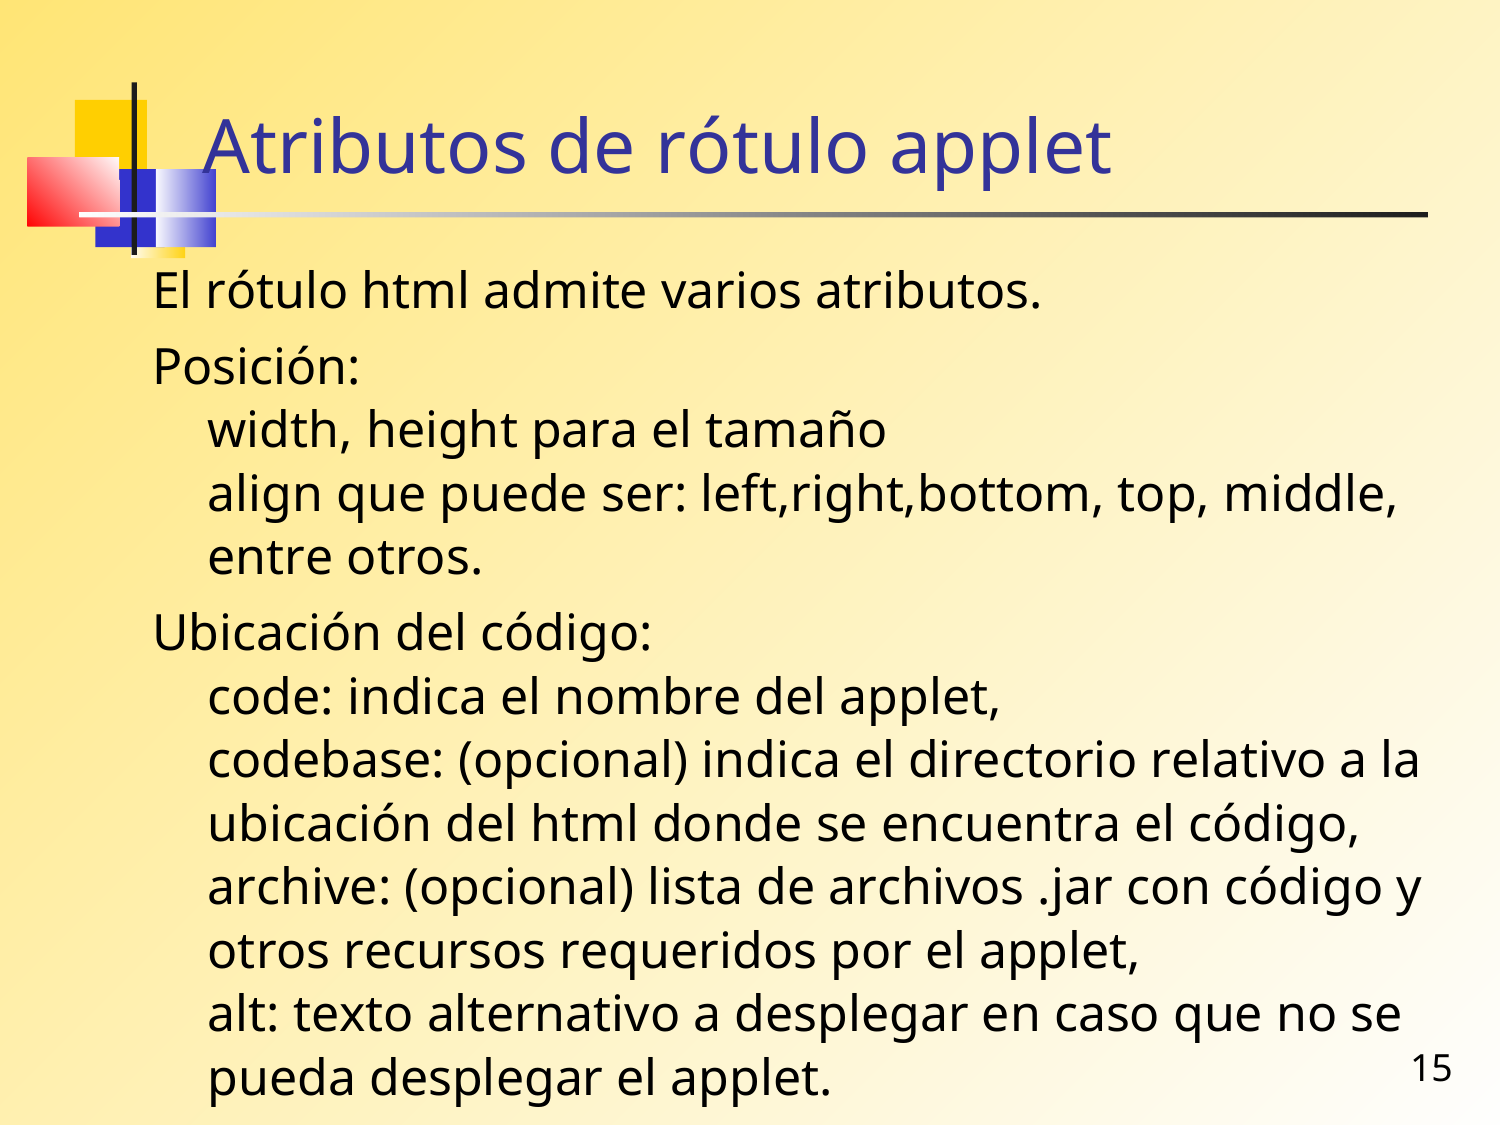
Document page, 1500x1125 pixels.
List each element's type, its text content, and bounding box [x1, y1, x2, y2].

list El rótulo html admite varios atributos. Posición: width, height para el tamaño align que puede ser: left,right,bottom, top, middle, entre otros. Ubicación del código: code: indica el nombre del applet, codebase: (opcional) indica el directorio relativo a la ubicación del html donde se encuentra el código, archive: (opcional) lista de archivos .jar con código y otros recursos requeridos por el applet, alt: texto alternativo a desplegar en caso que no se pueda desplegar el applet. [137, 249, 1463, 1016]
title Atributos de rótulo applet [187, 37, 1466, 201]
